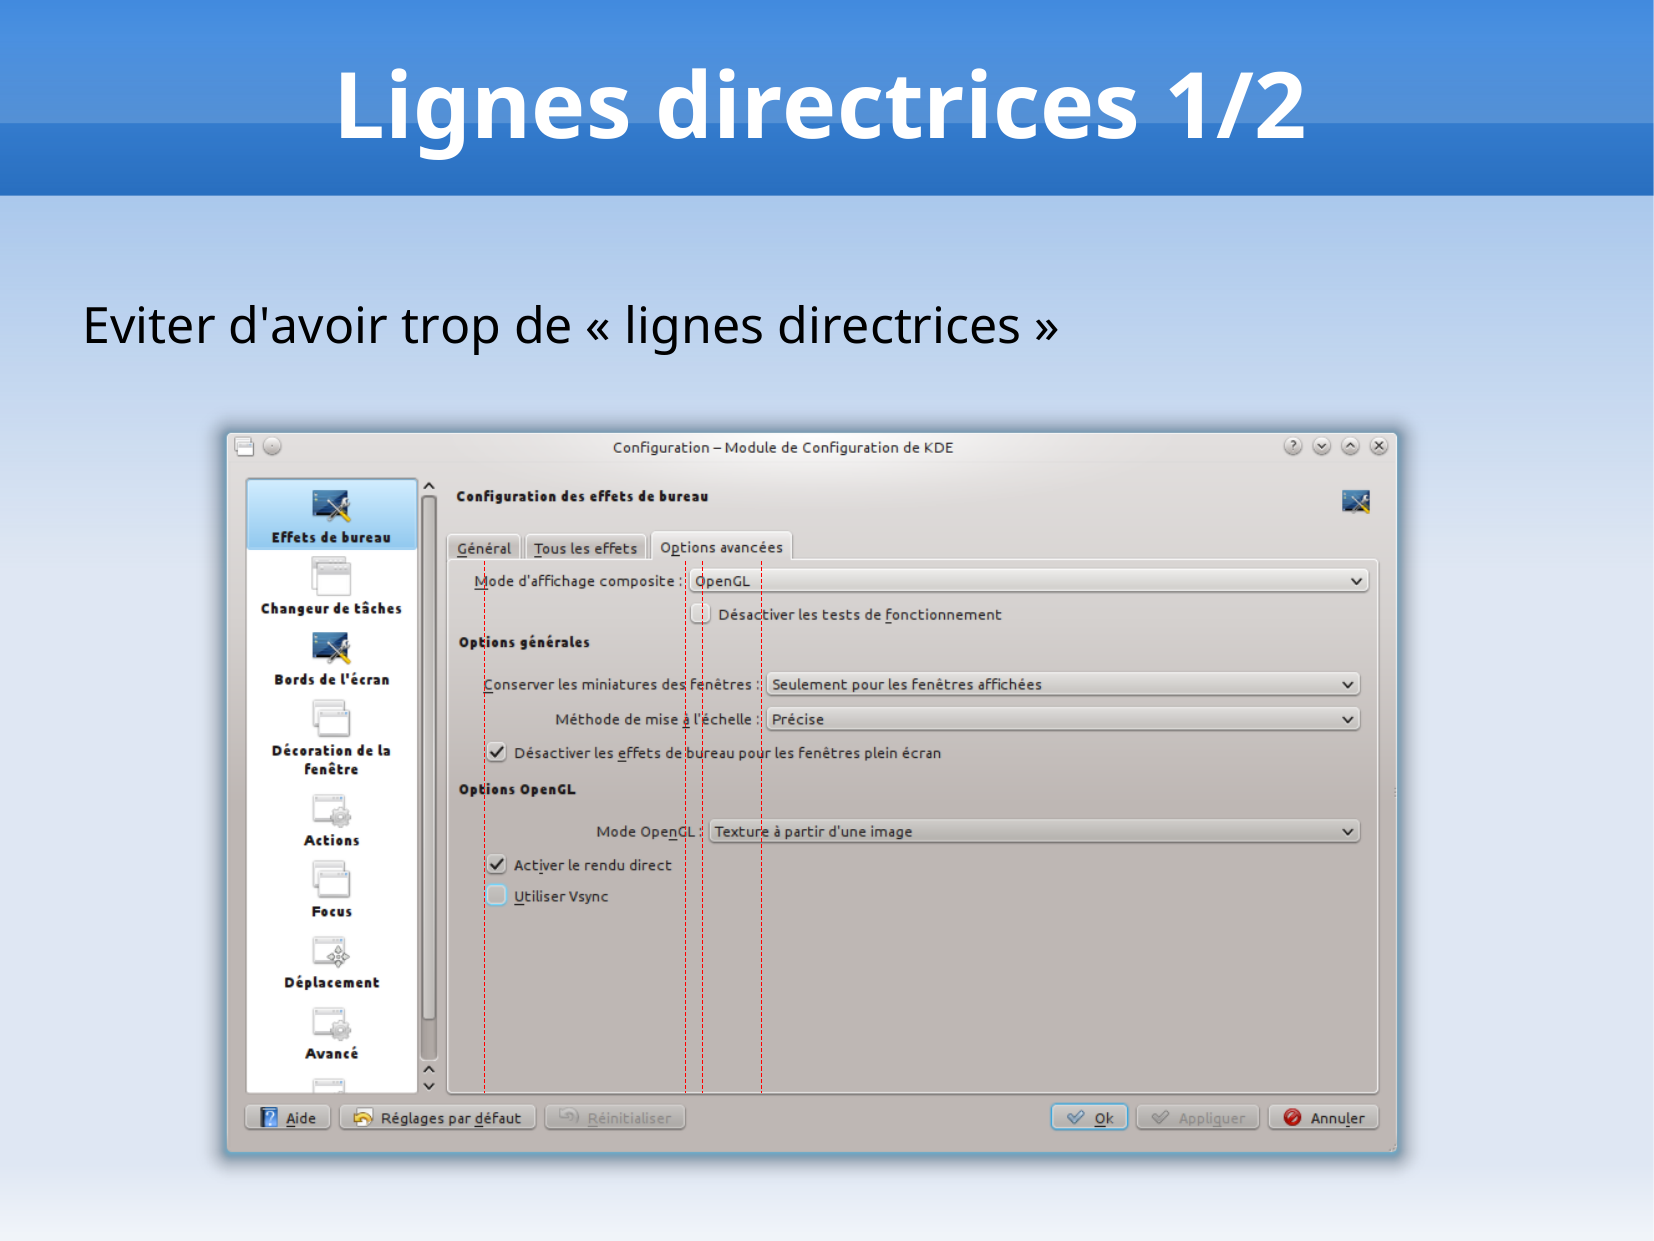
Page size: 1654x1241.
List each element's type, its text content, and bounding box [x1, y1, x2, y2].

list Eviter d'avoir trop de « lignes directrices » [82, 290, 1571, 1109]
title Lignes directrices 1/2 [76, 0, 1565, 208]
picture [0, 0, 1654, 1241]
